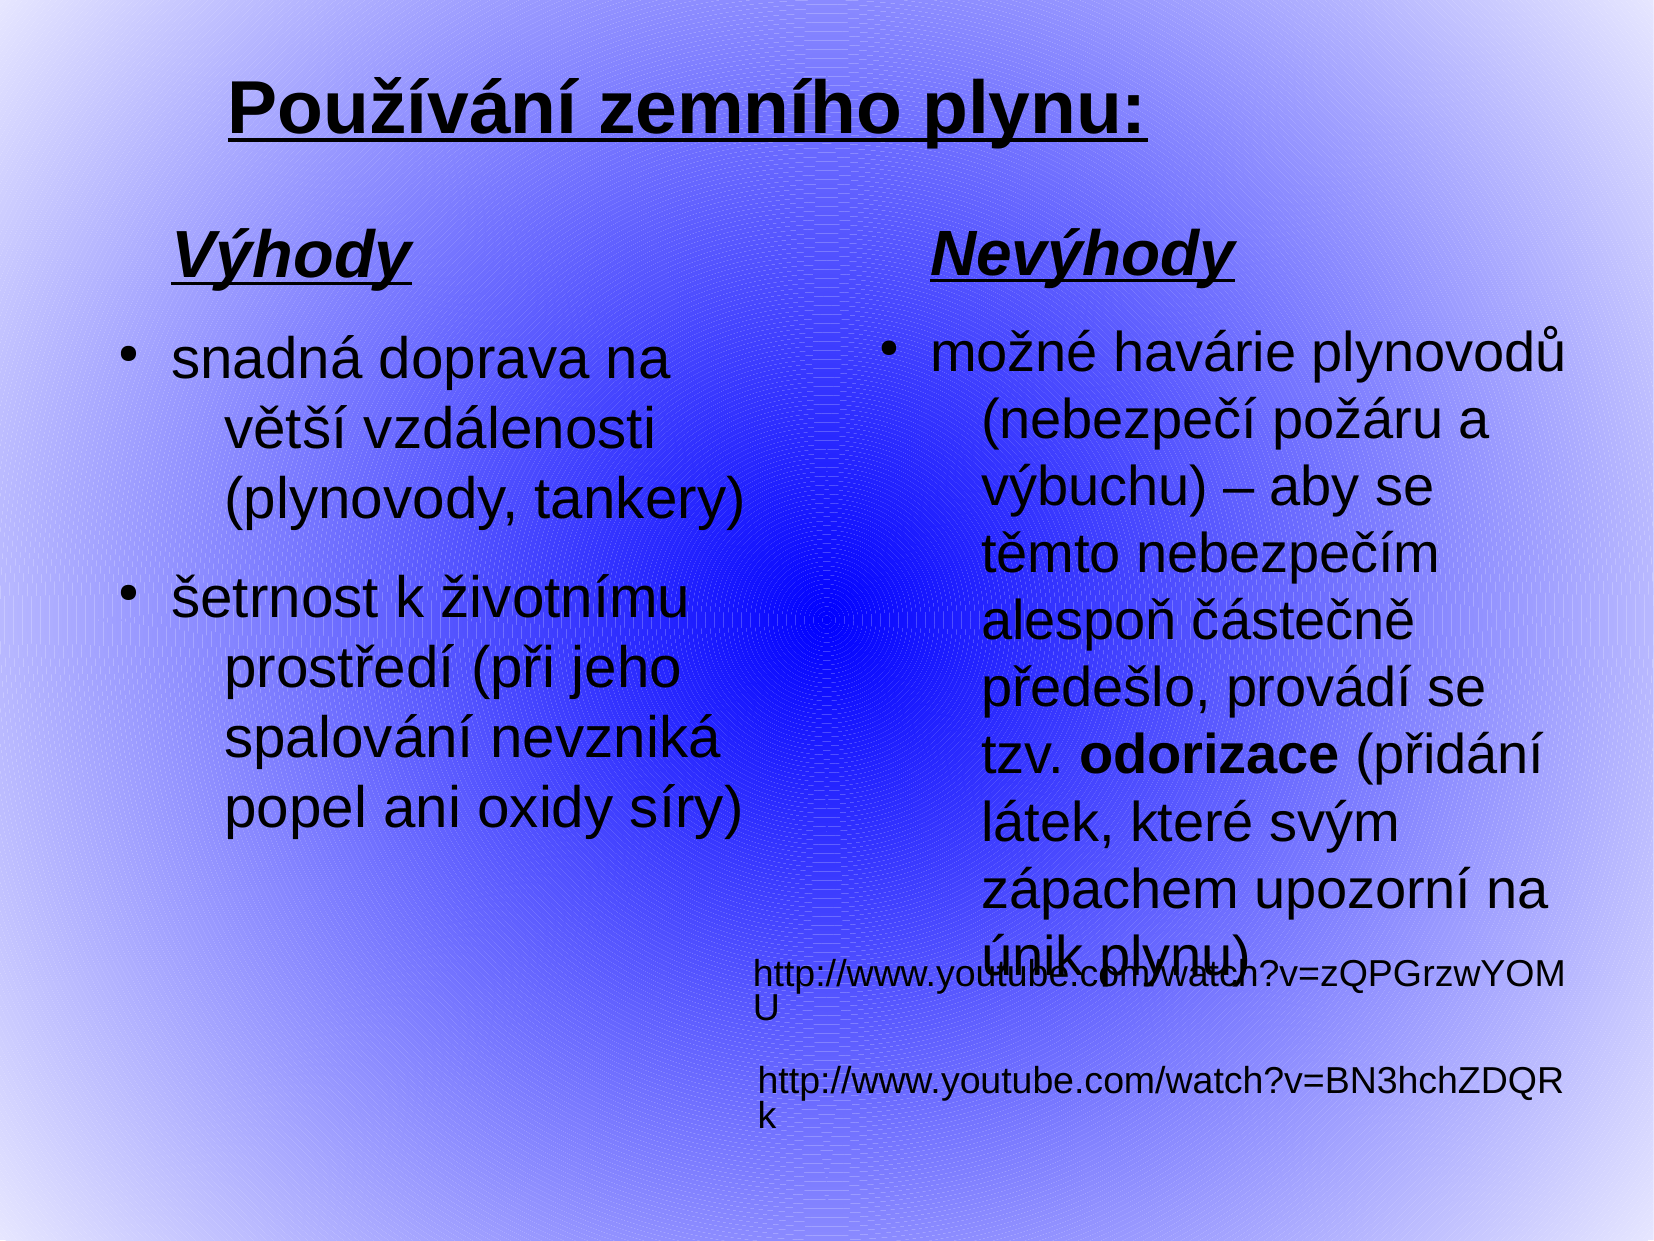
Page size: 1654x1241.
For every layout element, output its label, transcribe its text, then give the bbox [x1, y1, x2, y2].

title Používání zemního plynu: [82, 0, 1571, 208]
list Nevýhody možné havárie plynovodů (nebezpečí požáru a výbuchu) – aby se těmto nebezpečím alespoň částečně předešlo, provádí se tzv. odorizace (přidání látek, které svým zápachem upozorní na únik plynu) [845, 210, 1572, 944]
list Výhody snadná doprava na větší vzdálenosti (plynovody, tankery) šetrnost k životnímu prostředí (při jeho spalování nevzniká popel ani oxidy síry) [82, 210, 809, 1030]
text_box http://www.youtube.com/watch?v=zQPGrzwYOMU [738, 944, 1605, 1044]
text_box http://www.youtube.com/watch?v=BN3hchZDQRk [742, 1052, 1595, 1152]
